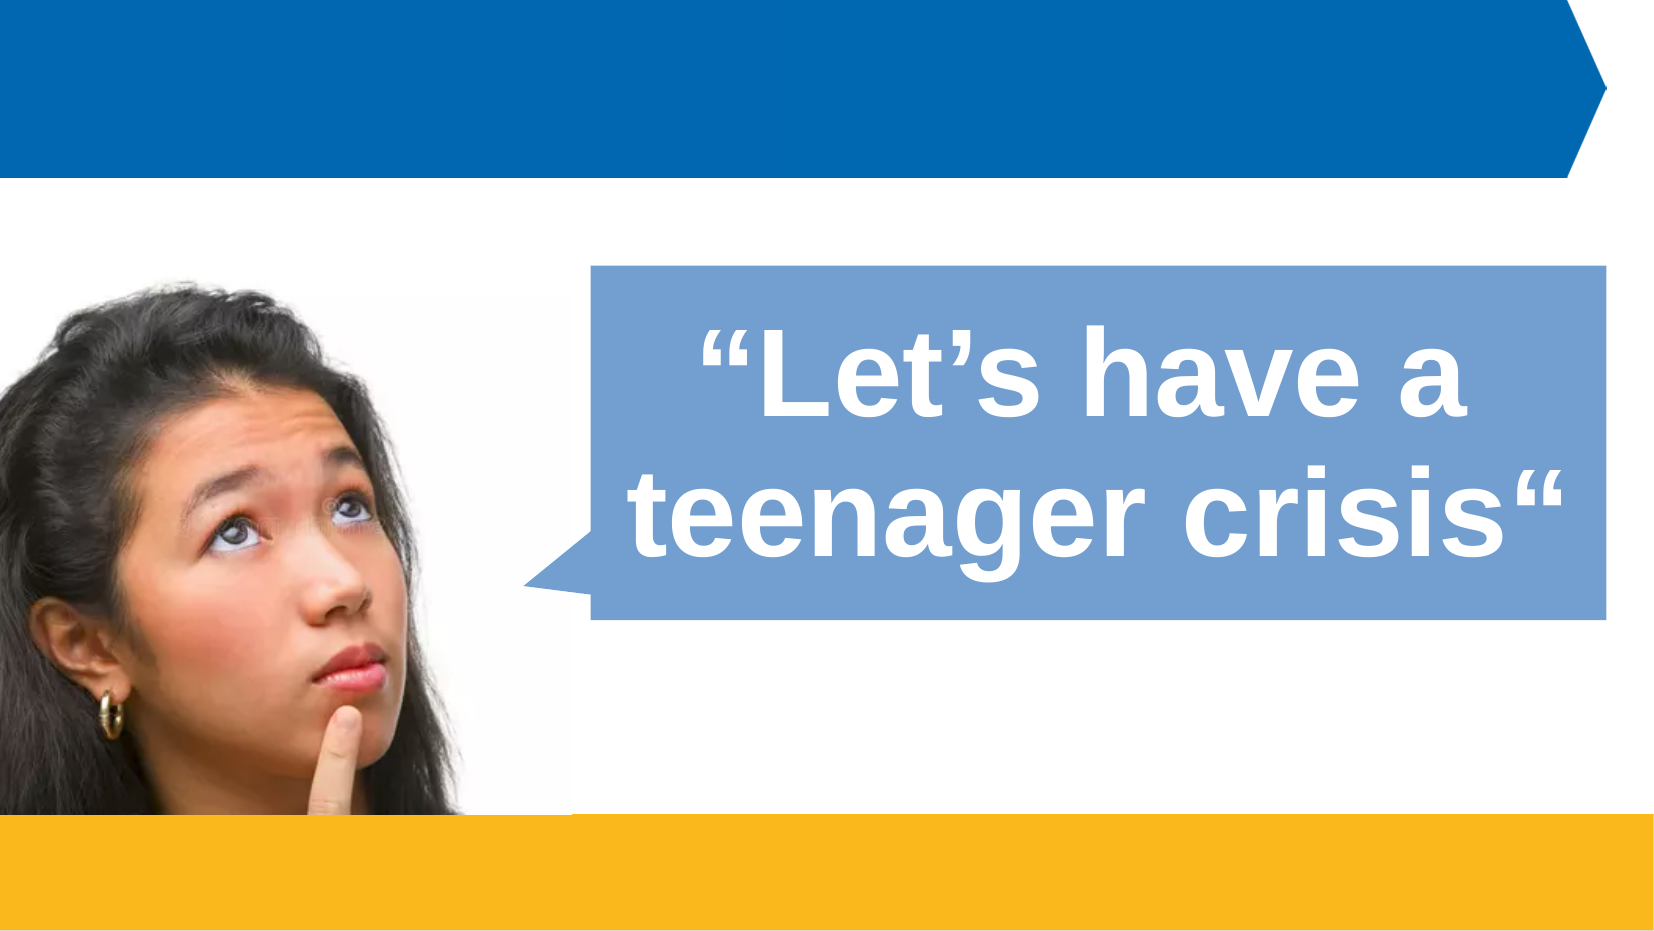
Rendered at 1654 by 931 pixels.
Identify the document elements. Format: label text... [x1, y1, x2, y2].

text_box [523, 529, 613, 598]
picture [0, 0, 1607, 178]
picture [0, 221, 1654, 931]
text_box “Let’s have a teenager crisis“ [590, 265, 1607, 621]
